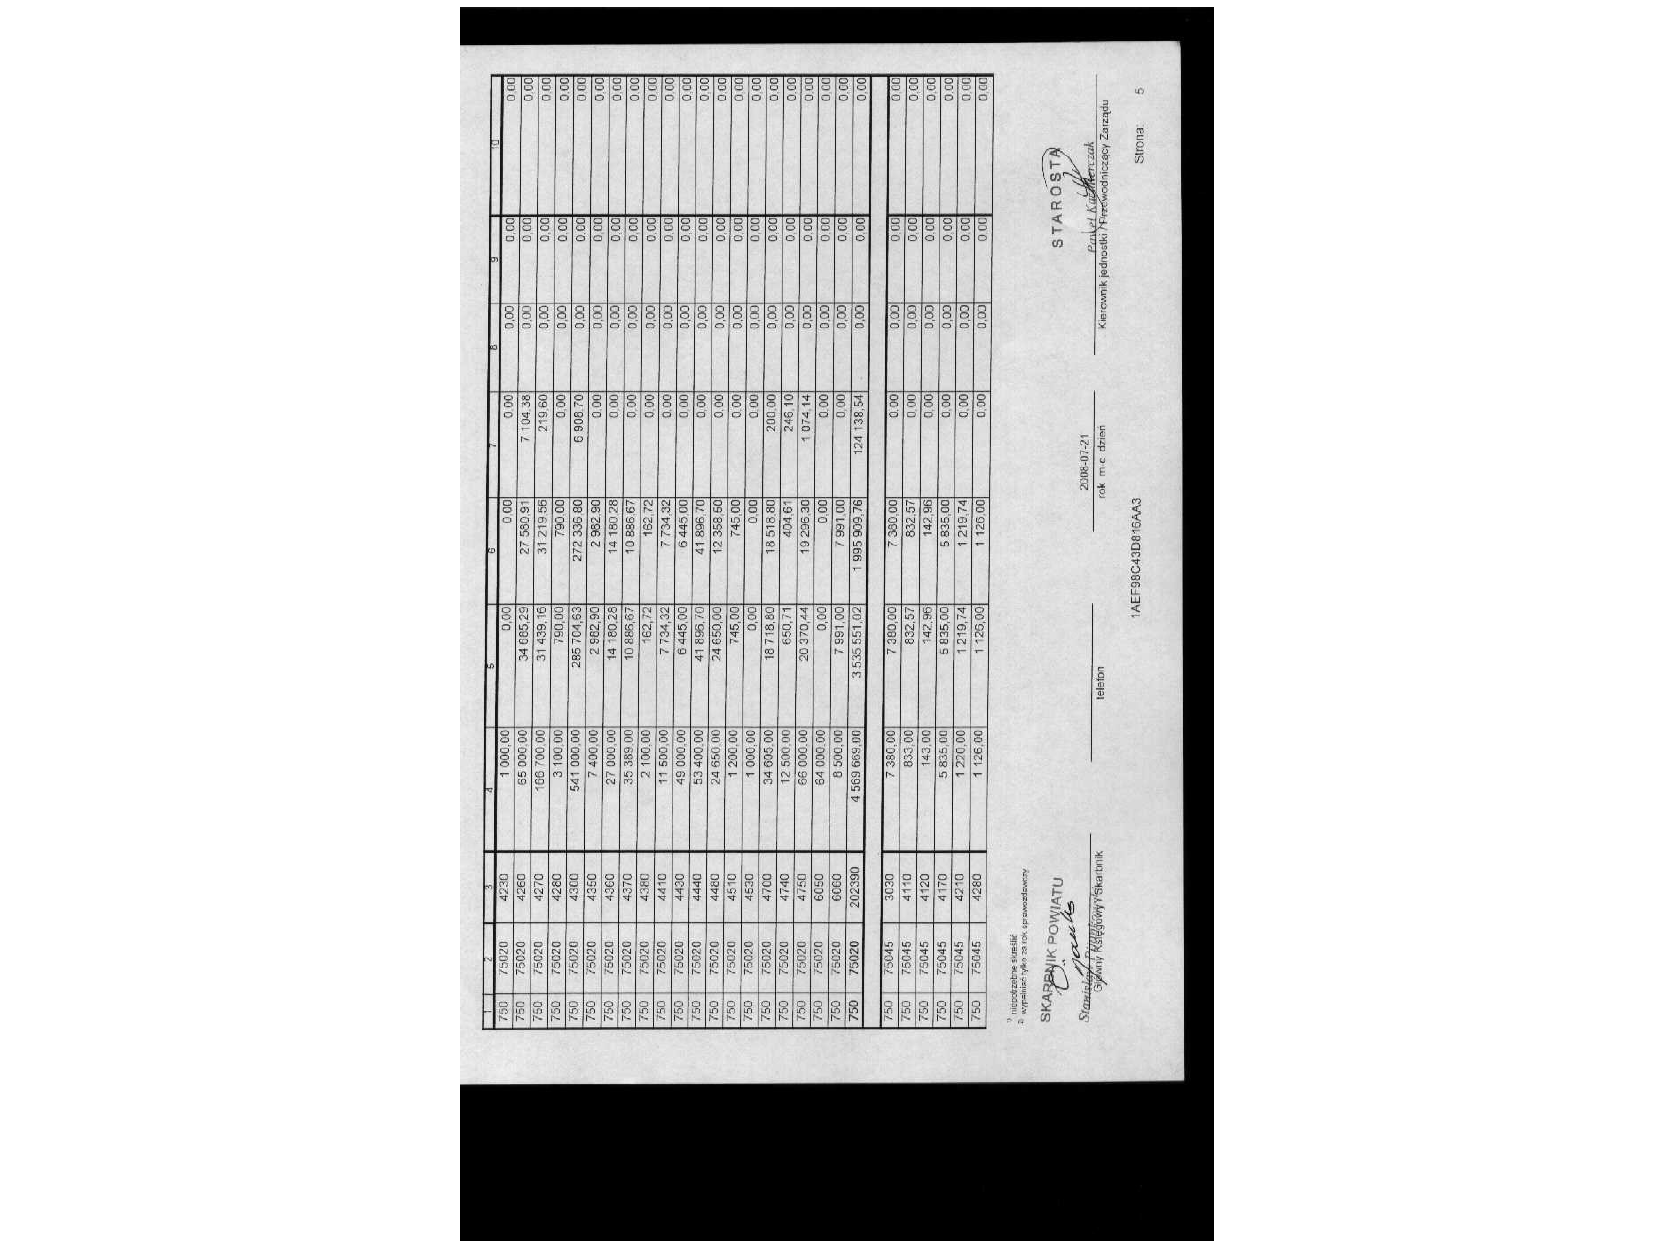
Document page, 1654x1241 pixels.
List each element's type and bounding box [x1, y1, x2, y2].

picture [460, 7, 1214, 1241]
